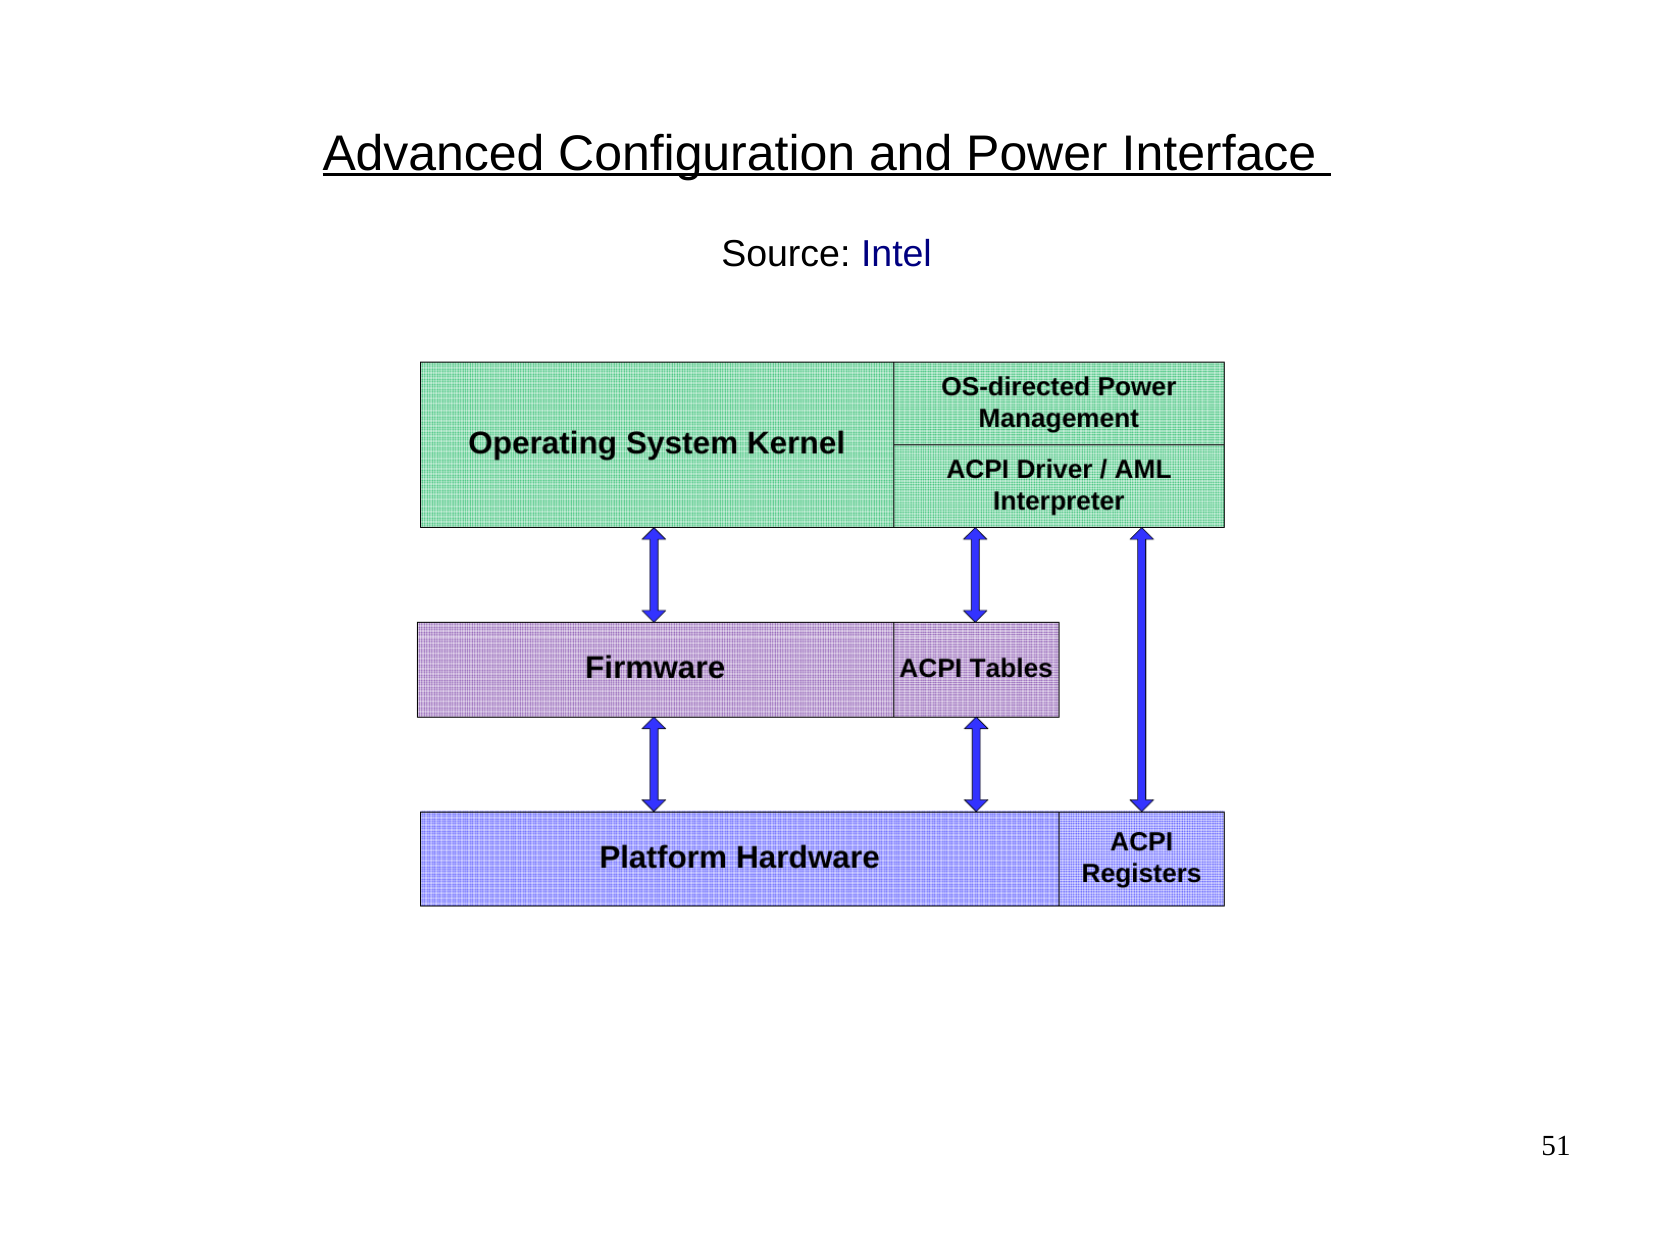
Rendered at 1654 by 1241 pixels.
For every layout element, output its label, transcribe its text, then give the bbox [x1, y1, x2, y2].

text_box Source: Intel [706, 225, 947, 282]
picture [368, 329, 1285, 931]
title Advanced Configuration and Power Interface [82, 49, 1571, 257]
